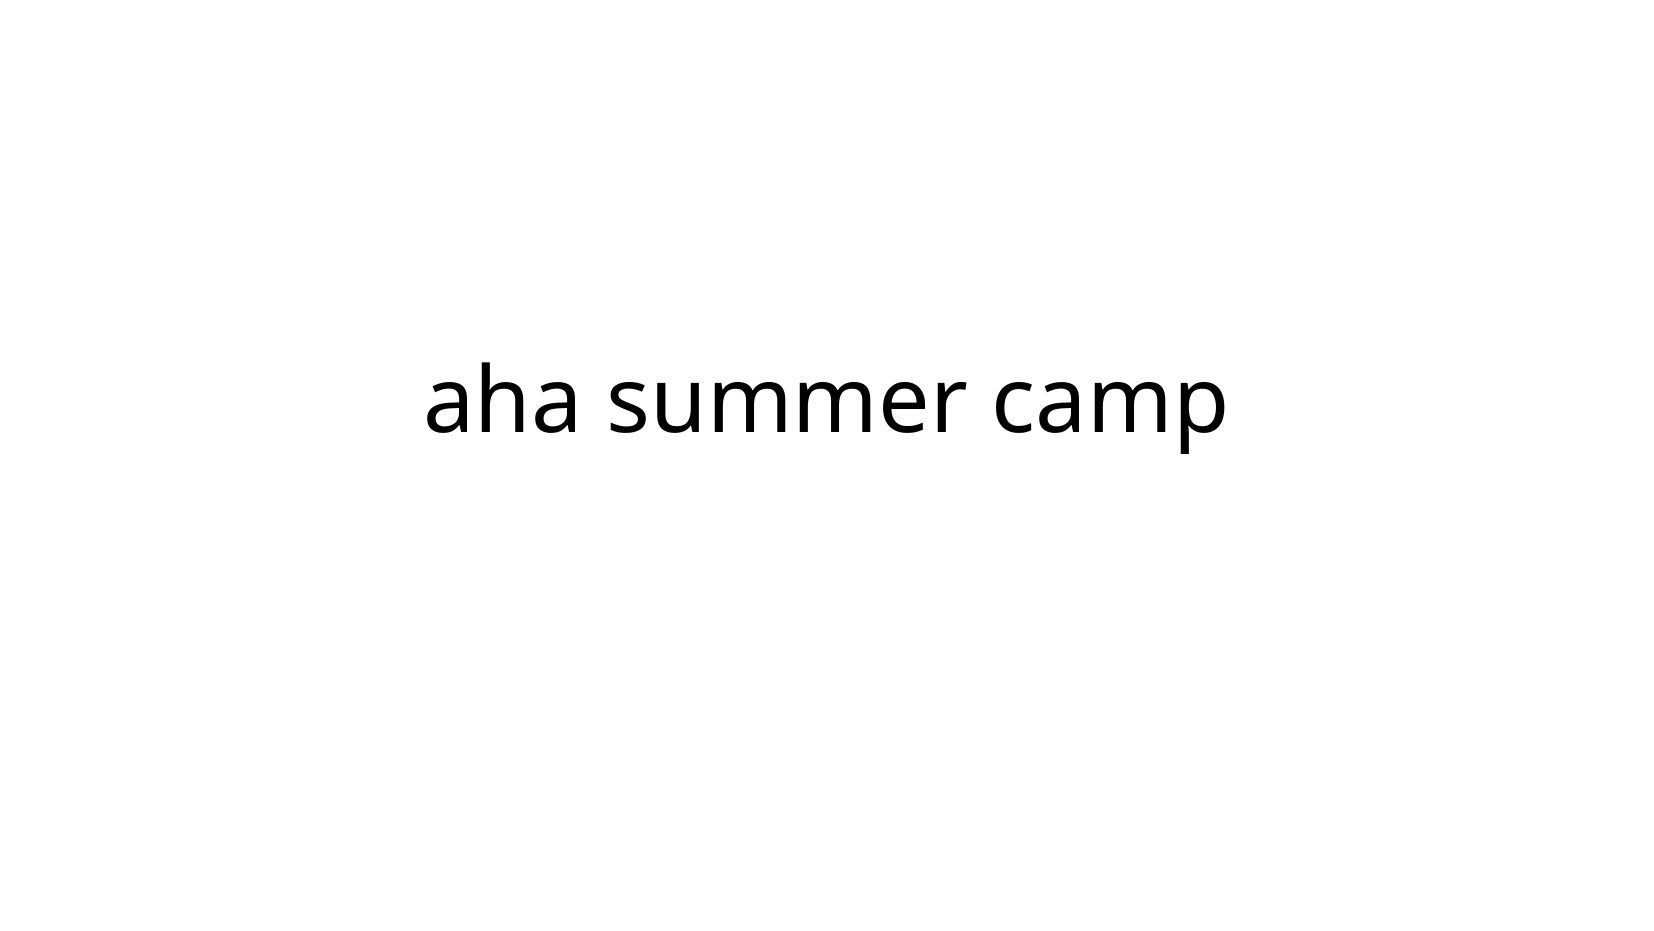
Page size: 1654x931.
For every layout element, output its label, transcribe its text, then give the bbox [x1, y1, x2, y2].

subtitle aha summer camp [82, 37, 1571, 931]
